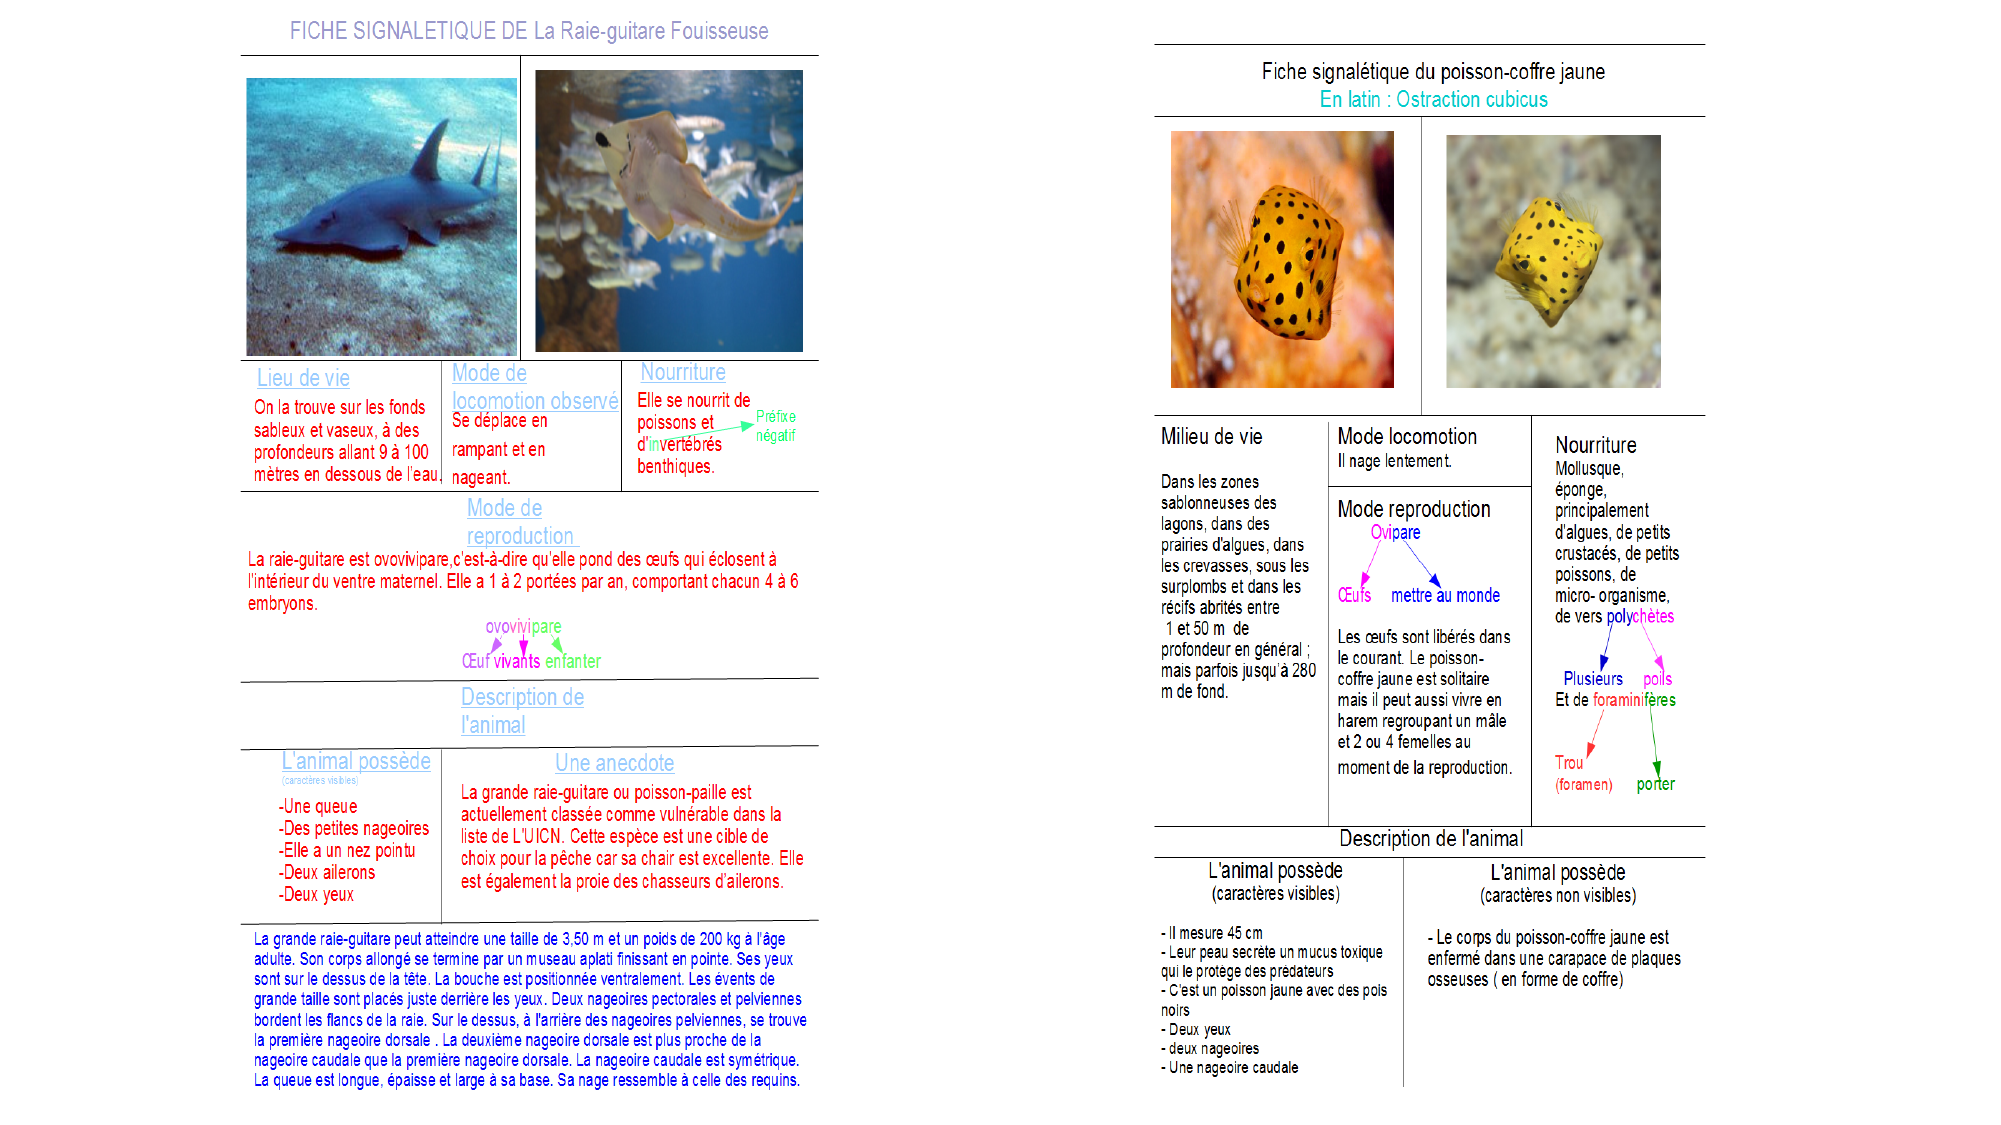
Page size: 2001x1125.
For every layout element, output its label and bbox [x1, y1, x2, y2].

picture [231, 0, 827, 1123]
picture [1145, 17, 1713, 1087]
